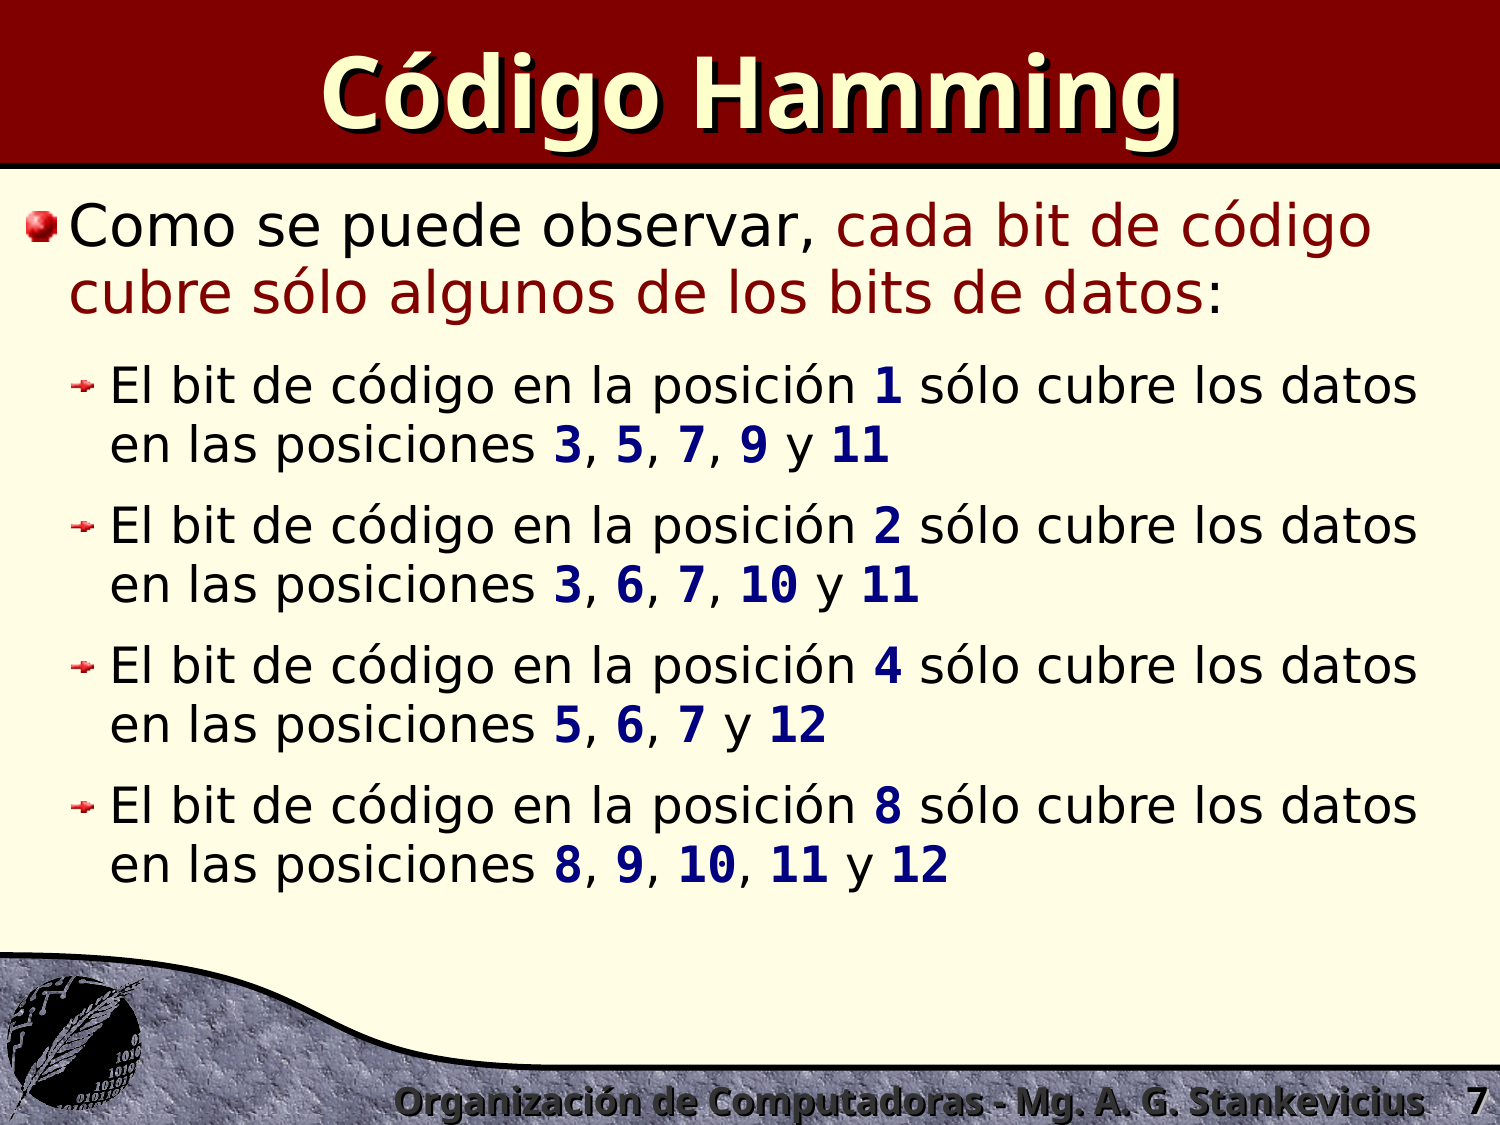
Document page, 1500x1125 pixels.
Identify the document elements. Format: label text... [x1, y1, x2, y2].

list Como se puede observar, cada bit de código cubre sólo algunos de los bits de datos: El bit de código en la posición 1 sólo cubre los datos en las posiciones 3, 5, 7, 9 y 11 El bit de código en la posición 2 sólo cubre los datos en las posiciones 3, 6, 7, 10 y 11 El bit de código en la posición 4 sólo cubre los datos en las posiciones 5, 6, 7 y 12 El bit de código en la posición 8 sólo cubre los datos en las posiciones 8, 9, 10, 11 y 12 [11, 192, 1486, 935]
picture [802, 1100, 806, 1110]
picture [0, 959, 1500, 1125]
picture [1058, 1100, 1065, 1110]
title Código Hamming [15, 5, 1485, 160]
picture [448, 1100, 455, 1110]
